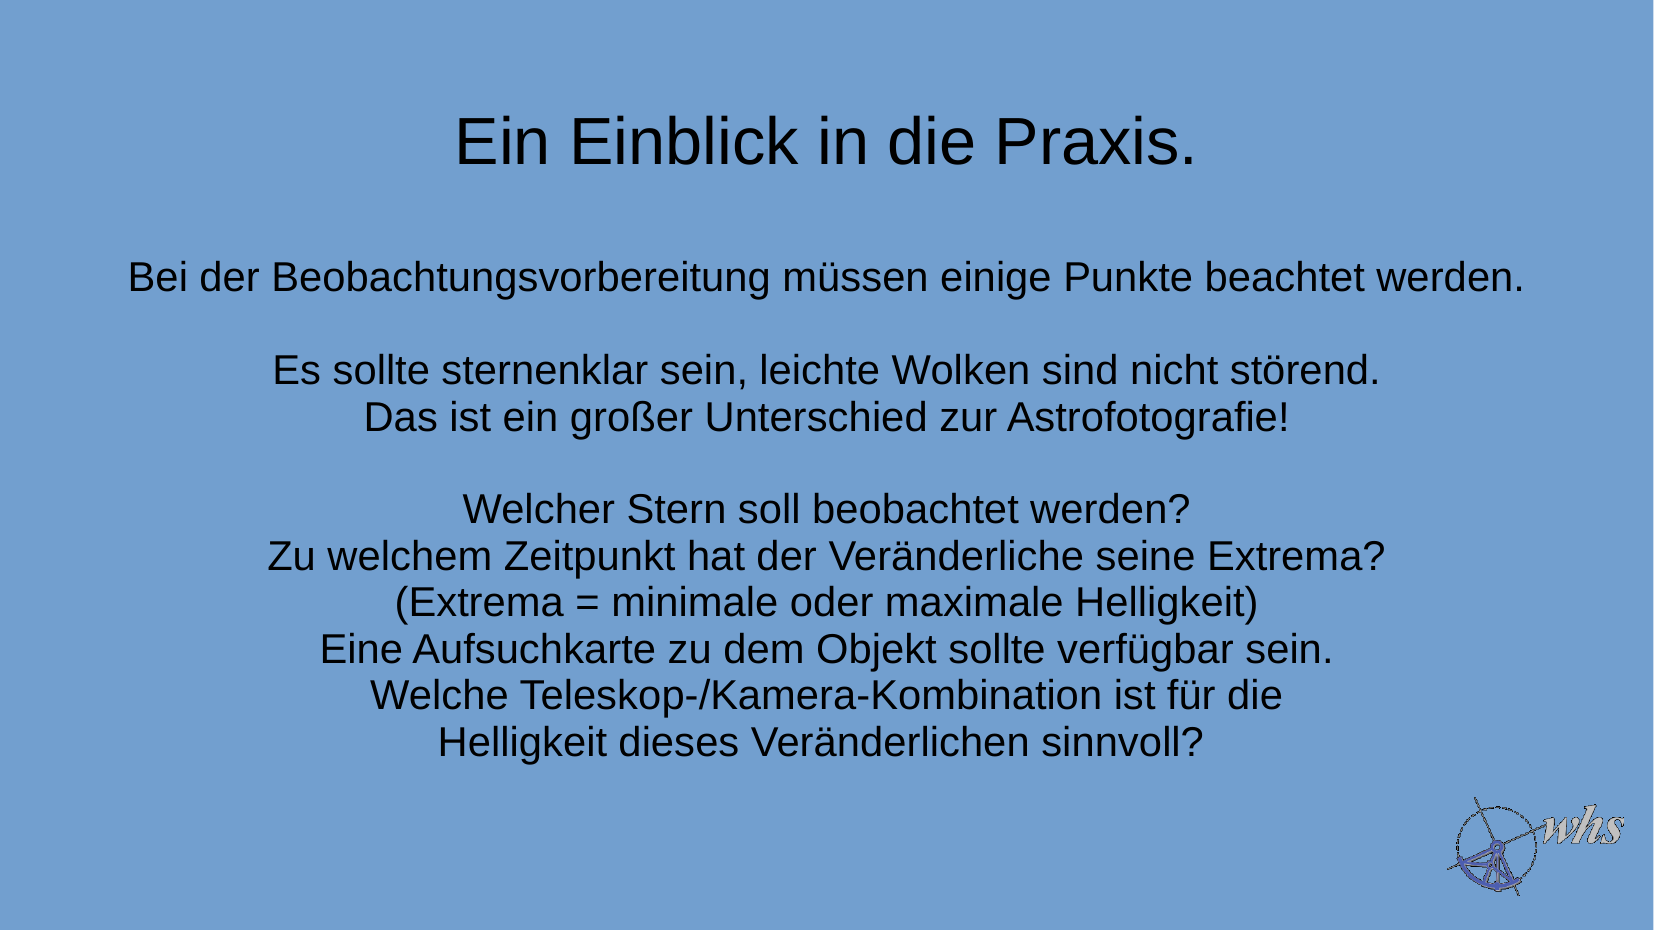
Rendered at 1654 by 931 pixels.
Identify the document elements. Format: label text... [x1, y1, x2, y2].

text_box Ein Einblick in die Praxis. Bei der Beobachtungsvorbereitung müssen einige Punkte beachtet werden. Es sollte sternenklar sein, leichte Wolken sind nicht störend. Das ist ein großer Unterschied zur Astrofotografie! Welcher Stern soll beobachtet werden? Zu welchem Zeitpunkt hat der Veränderliche seine Extrema? (Extrema = minimale oder maximale Helligkeit) Eine Aufsuchkarte zu dem Objekt sollte verfügbar sein. Welche Teleskop-/Kamera-Kombination ist für die Helligkeit dieses Veränderlichen sinnvoll? [29, 29, 1625, 886]
picture [1446, 797, 1624, 896]
